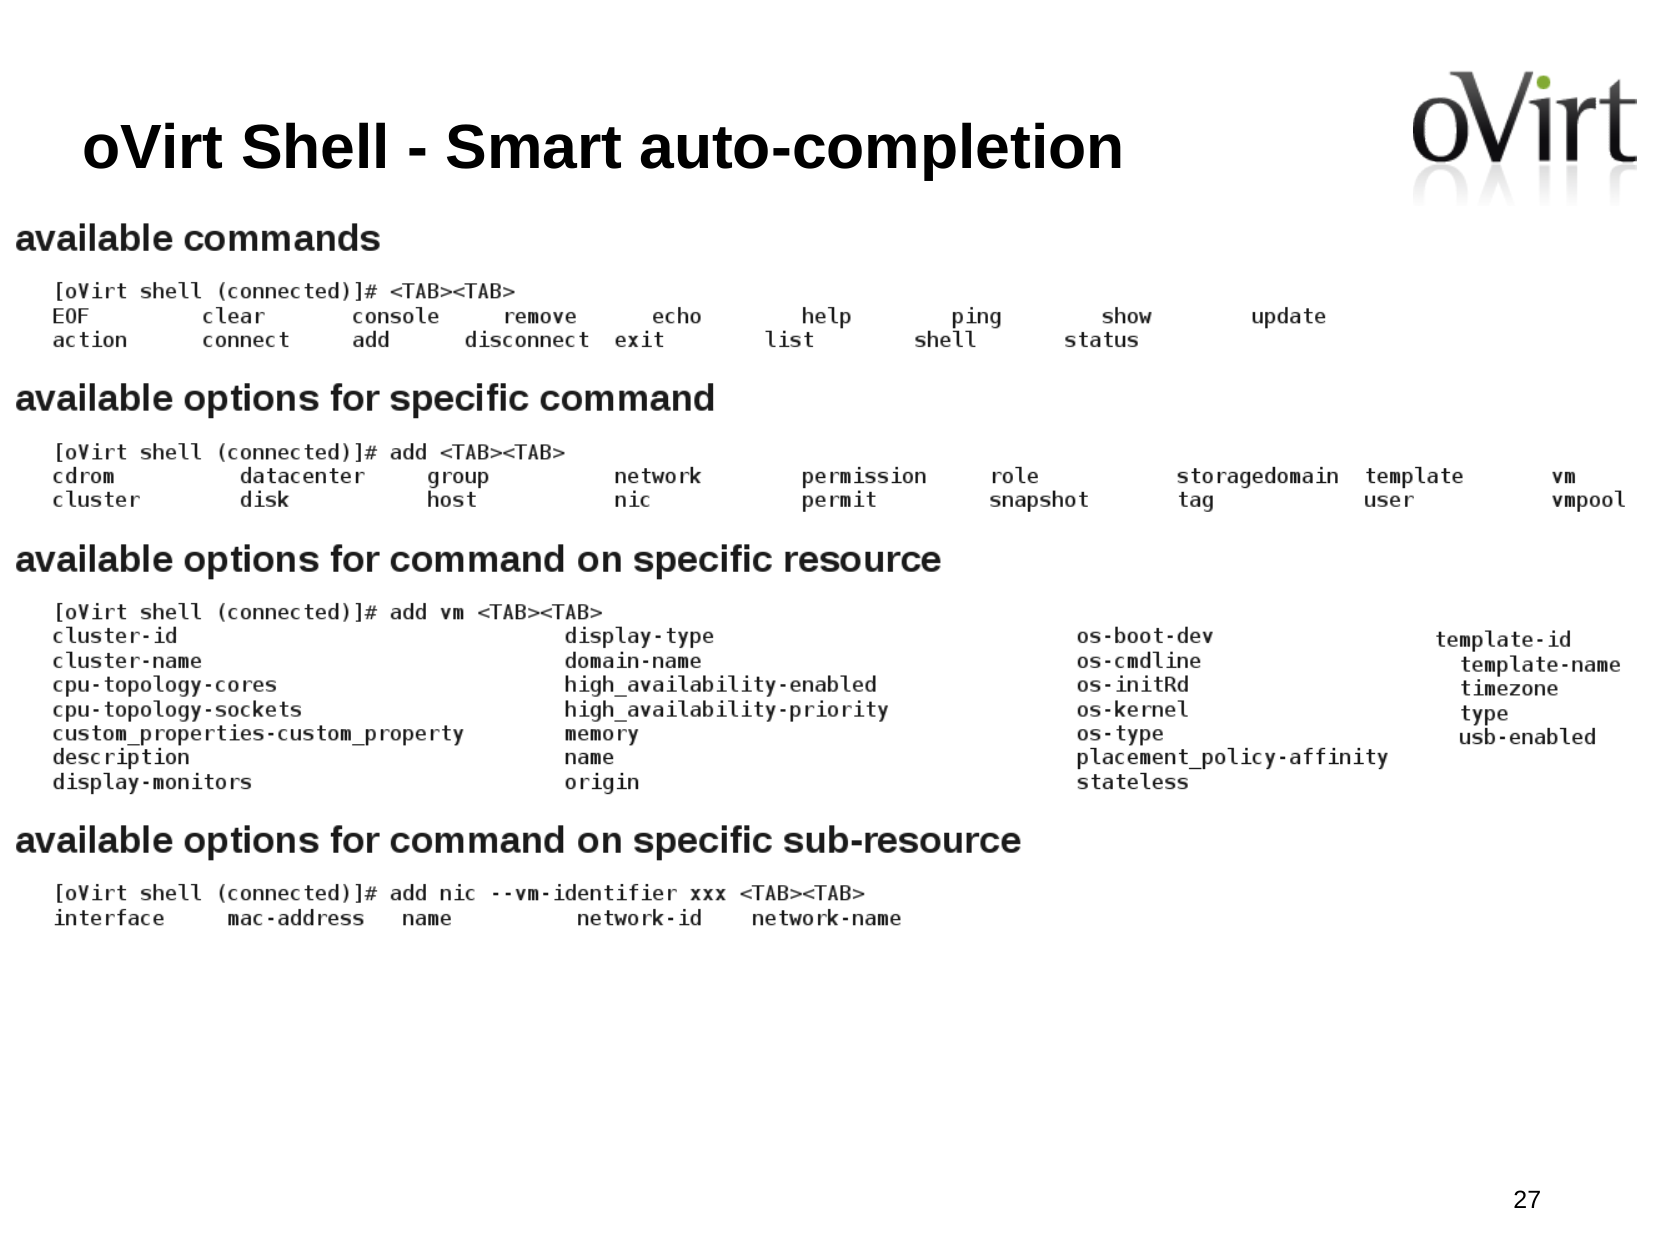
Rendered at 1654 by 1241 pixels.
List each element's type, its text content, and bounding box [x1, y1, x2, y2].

picture [0, 63, 1654, 1034]
title oVirt Shell - Smart auto-completion [82, 96, 1285, 198]
